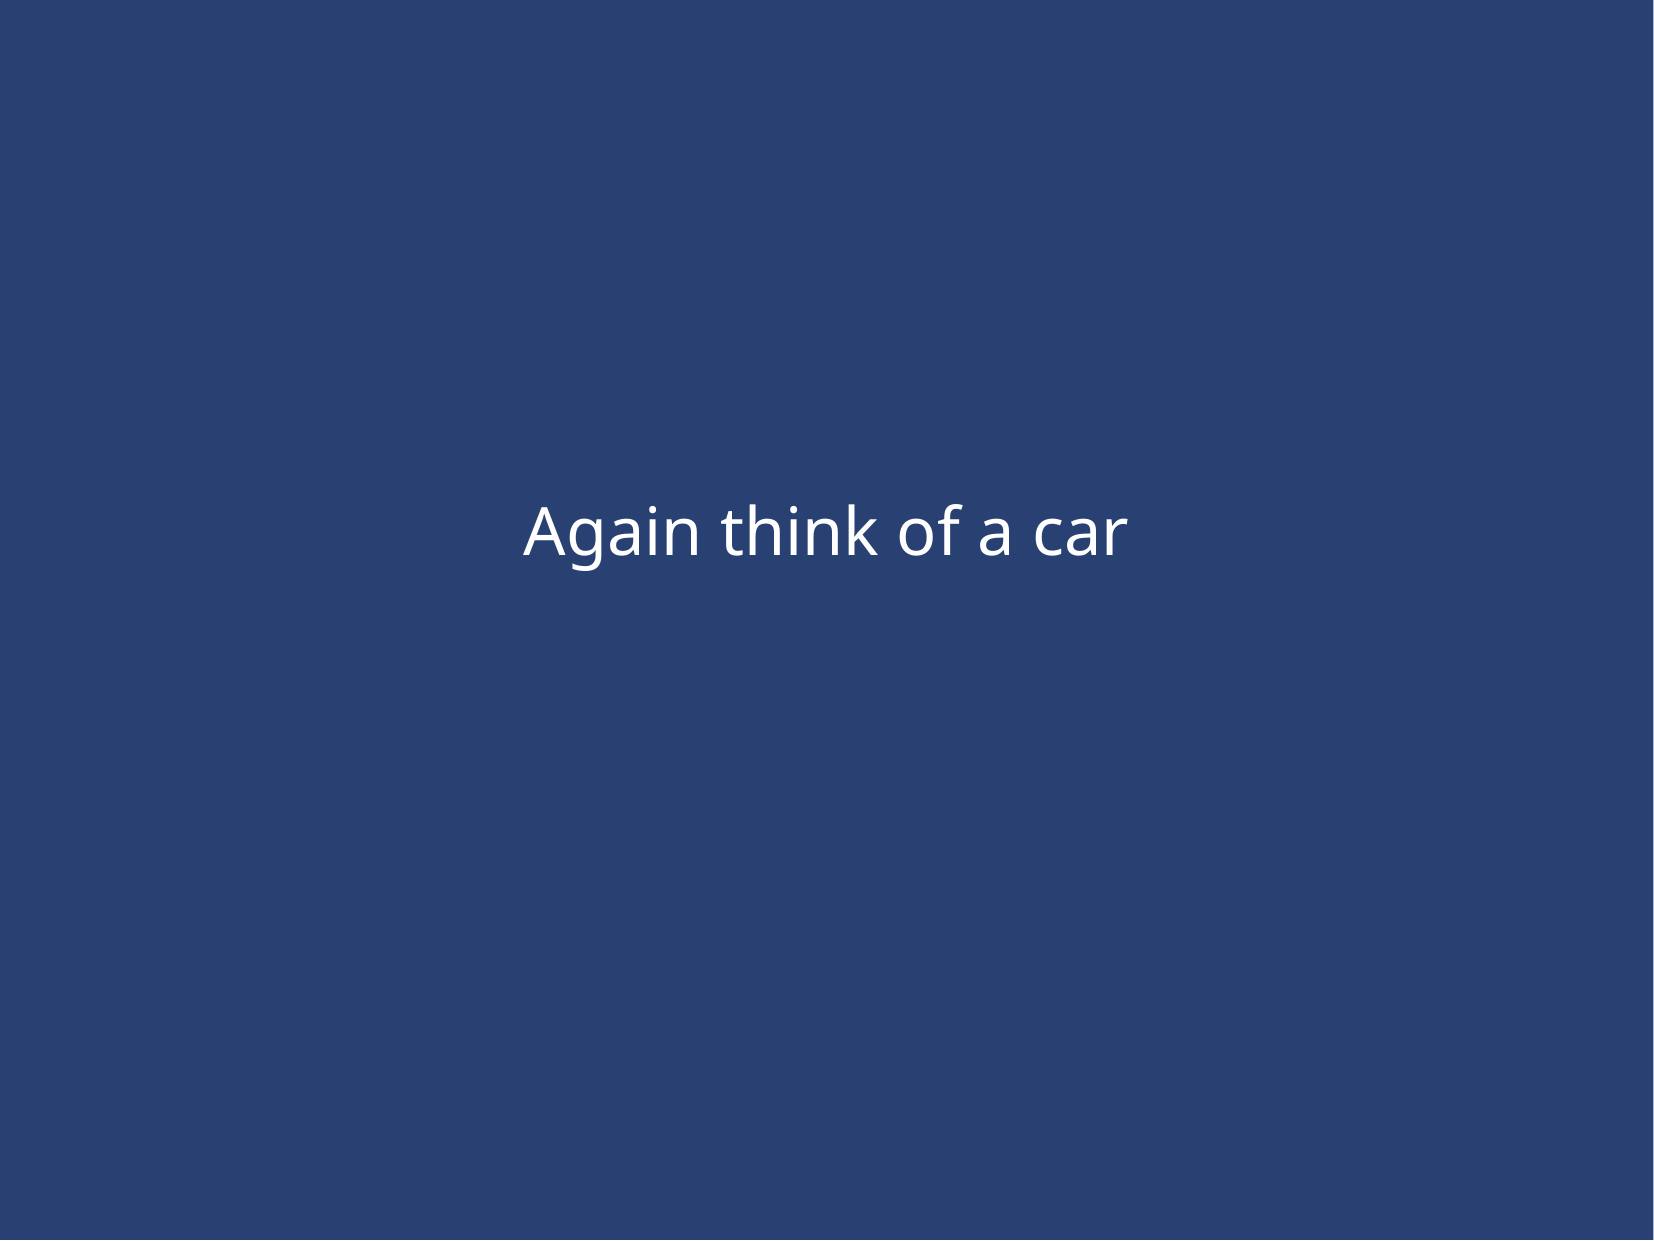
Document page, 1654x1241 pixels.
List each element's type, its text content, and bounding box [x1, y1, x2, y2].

subtitle Again think of a car [82, 49, 1571, 1109]
